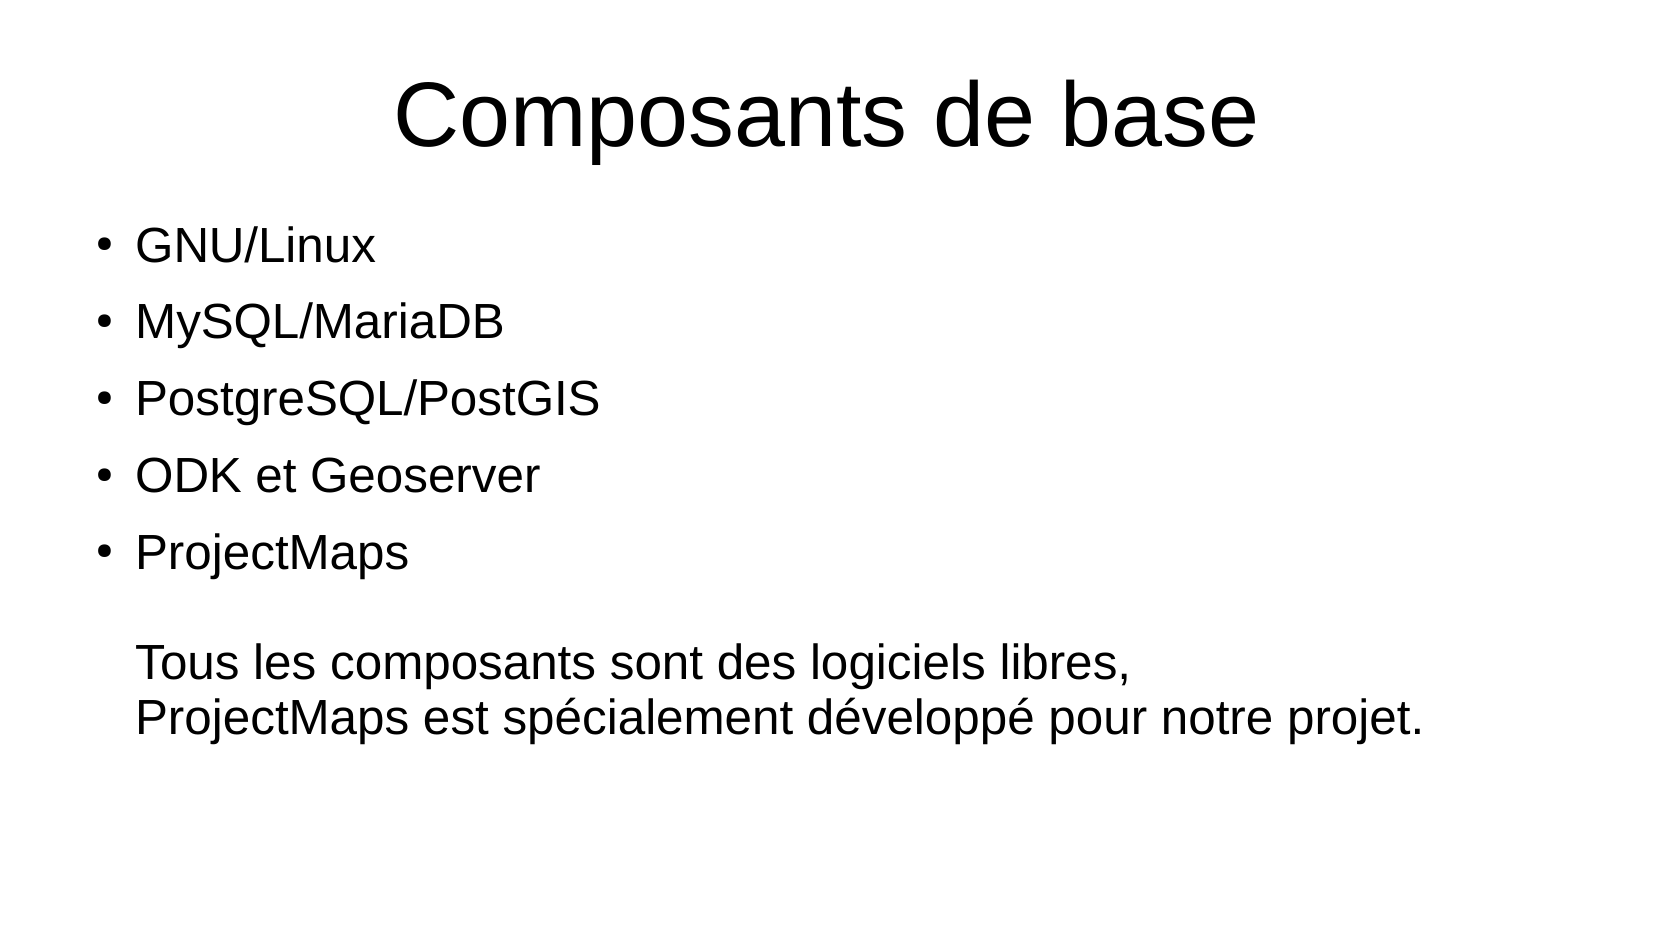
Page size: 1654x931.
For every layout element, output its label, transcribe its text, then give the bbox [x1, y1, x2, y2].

title Composants de base [82, 37, 1571, 193]
list GNU/Linux MySQL/MariaDB PostgreSQL/PostGIS ODK et Geoserver ProjectMaps Tous les composants sont des logiciels libres, ProjectMaps est spécialement développé pour notre projet. [82, 217, 1571, 758]
